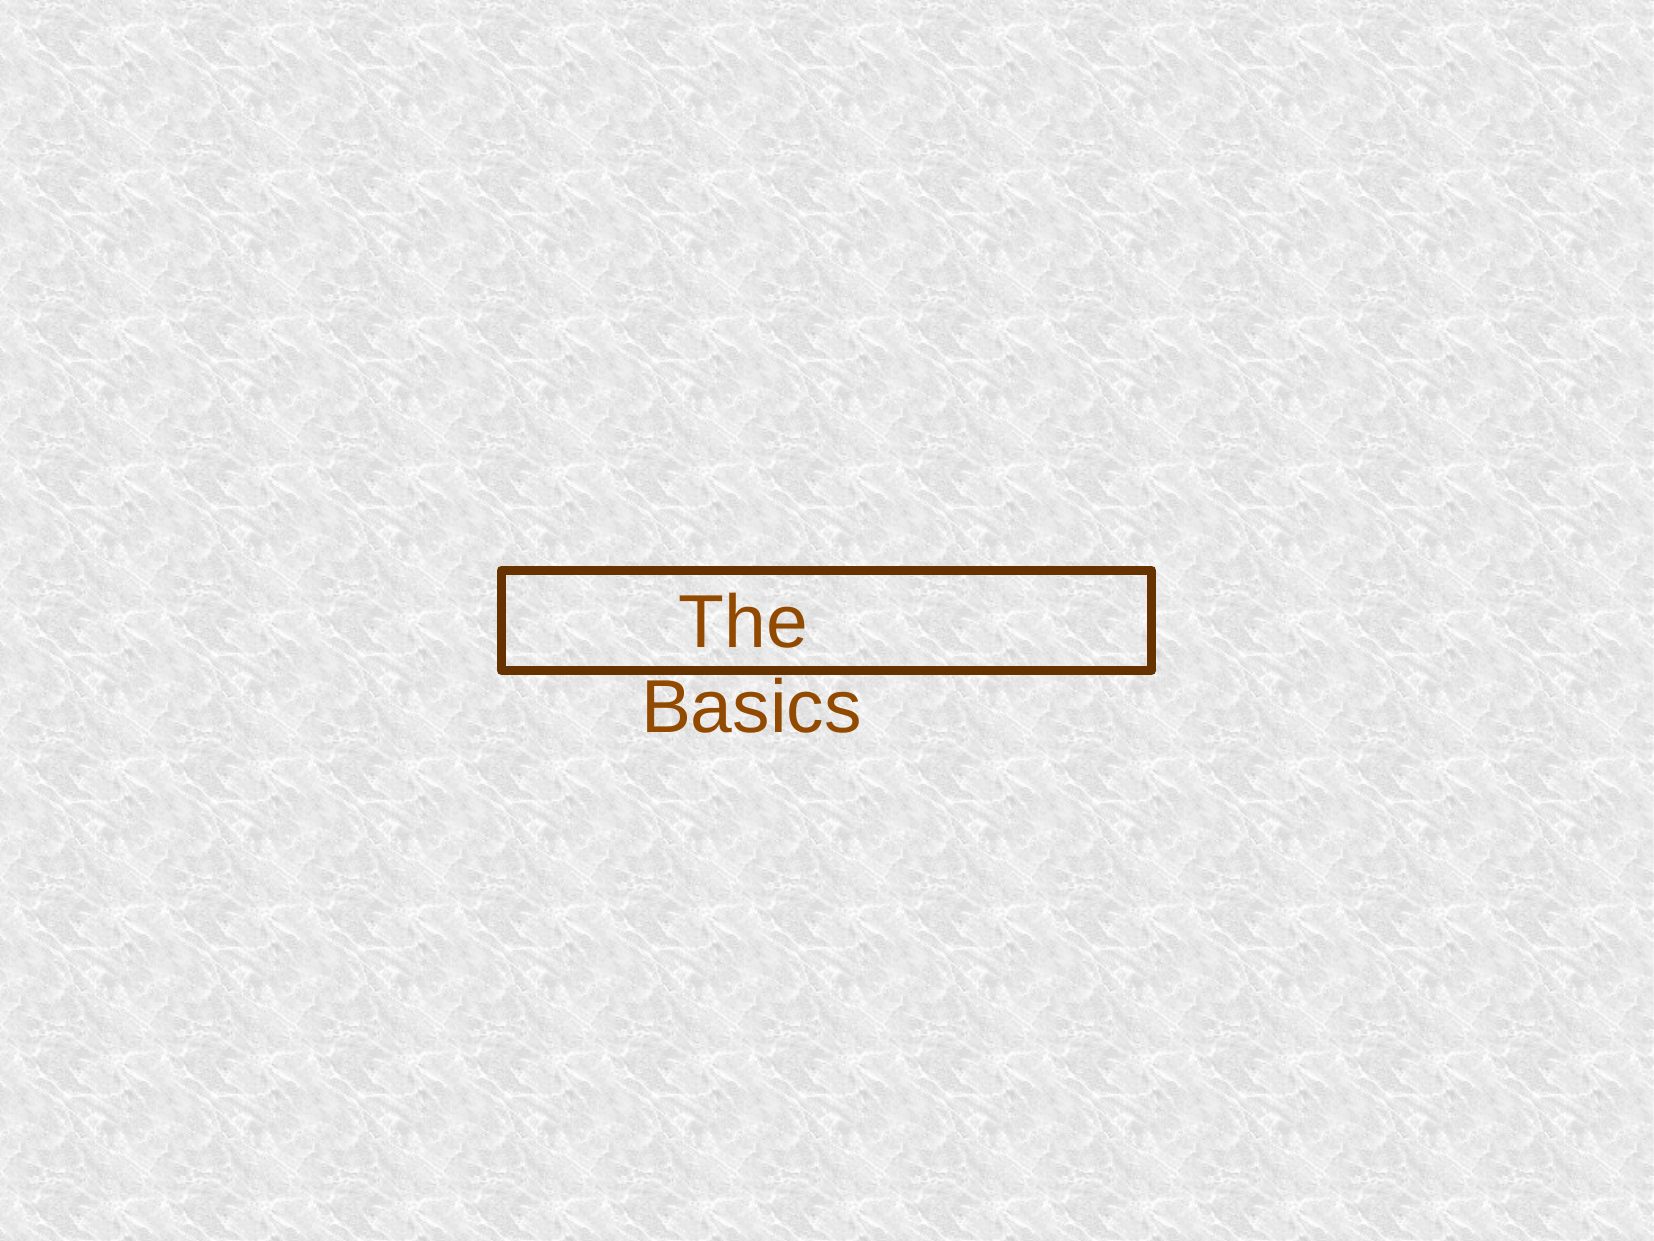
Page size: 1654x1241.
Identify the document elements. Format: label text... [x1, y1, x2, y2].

title The Basics [501, 570, 1152, 671]
picture [0, 0, 1654, 1241]
